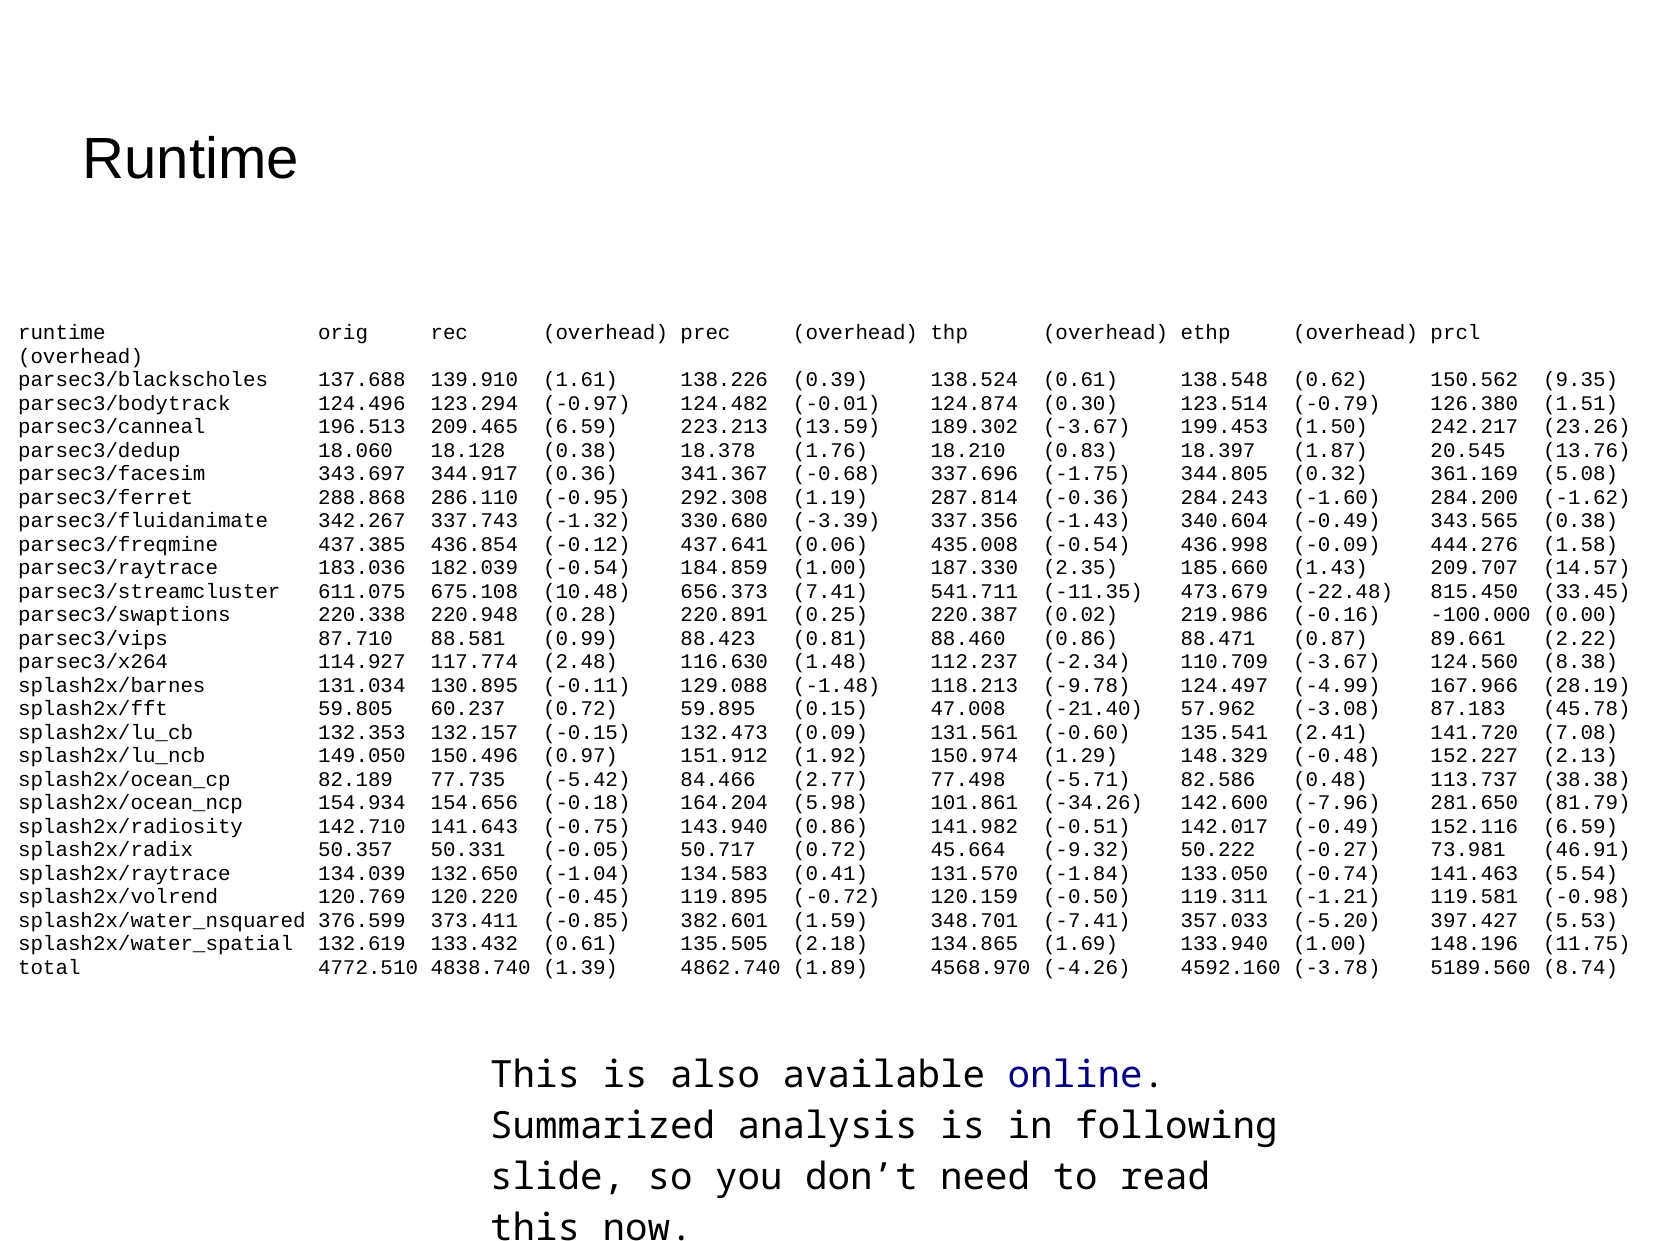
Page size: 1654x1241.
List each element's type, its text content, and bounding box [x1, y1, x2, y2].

title Runtime [82, 108, 1571, 210]
text_box This is also available online. Summarized analysis is in following slide, so you don’t need to read this now. [475, 1040, 1306, 1201]
text_box runtime orig rec (overhead) prec (overhead) thp (overhead) ethp (overhead) prcl (overhead) parsec3/blackscholes 137.688 139.910 (1.61) 138.226 (0.39) 138.524 (0.61) 138.548 (0.62) 150.562 (9.35) parsec3/bodytrack 124.496 123.294 (-0.97) 124.482 (-0.01) 124.874 (0.30) 123.514 (-0.79) 126.380 (1.51) parsec3/canneal 196.513 209.465 (6.59) 223.213 (13.59) 189.302 (-3.67) 199.453 (1.50) 242.217 (23.26) parsec3/dedup 18.060 18.128 (0.38) 18.378 (1.76) 18.210 (0.83) 18.397 (1.87) 20.545 (13.76) parsec3/facesim 343.697 344.917 (0.36) 341.367 (-0.68) 337.696 (-1.75) 344.805 (0.32) 361.169 (5.08) parsec3/ferret 288.868 286.110 (-0.95) 292.308 (1.19) 287.814 (-0.36) 284.243 (-1.60) 284.200 (-1.62) parsec3/fluidanimate 342.267 337.743 (-1.32) 330.680 (-3.39) 337.356 (-1.43) 340.604 (-0.49) 343.565 (0.38) parsec3/freqmine 437.385 436.854 (-0.12) 437.641 (0.06) 435.008 (-0.54) 436.998 (-0.09) 444.276 (1.58) parsec3/raytrace 183.036 182.039 (-0.54) 184.859 (1.00) 187.330 (2.35) 185.660 (1.43) 209.707 (14.57) parsec3/streamcluster 611.075 675.108 (10.48) 656.373 (7.41) 541.711 (-11.35) 473.679 (-22.48) 815.450 (33.45) parsec3/swaptions 220.338 220.948 (0.28) 220.891 (0.25) 220.387 (0.02) 219.986 (-0.16) -100.000 (0.00) parsec3/vips 87.710 88.581 (0.99) 88.423 (0.81) 88.460 (0.86) 88.471 (0.87) 89.661 (2.22) parsec3/x264 114.927 117.774 (2.48) 116.630 (1.48) 112.237 (-2.34) 110.709 (-3.67) 124.560 (8.38) splash2x/barnes 131.034 130.895 (-0.11) 129.088 (-1.48) 118.213 (-9.78) 124.497 (-4.99) 167.966 (28.19) splash2x/fft 59.805 60.237 (0.72) 59.895 (0.15) 47.008 (-21.40) 57.962 (-3.08) 87.183 (45.78) splash2x/lu_cb 132.353 132.157 (-0.15) 132.473 (0.09) 131.561 (-0.60) 135.541 (2.41) 141.720 (7.08) splash2x/lu_ncb 149.050 150.496 (0.97) 151.912 (1.92) 150.974 (1.29) 148.329 (-0.48) 152.227 (2.13) splash2x/ocean_cp 82.189 77.735 (-5.42) 84.466 (2.77) 77.498 (-5.71) 82.586 (0.48) 113.737 (38.38) splash2x/ocean_ncp 154.934 154.656 (-0.18) 164.204 (5.98) 101.861 (-34.26) 142.600 (-7.96) 281.650 (81.79) splash2x/radiosity 142.710 141.643 (-0.75) 143.940 (0.86) 141.982 (-0.51) 142.017 (-0.49) 152.116 (6.59) splash2x/radix 50.357 50.331 (-0.05) 50.717 (0.72) 45.664 (-9.32) 50.222 (-0.27) 73.981 (46.91) splash2x/raytrace 134.039 132.650 (-1.04) 134.583 (0.41) 131.570 (-1.84) 133.050 (-0.74) 141.463 (5.54) splash2x/volrend 120.769 120.220 (-0.45) 119.895 (-0.72) 120.159 (-0.50) 119.311 (-1.21) 119.581 (-0.98) splash2x/water_nsquared 376.599 373.411 (-0.85) 382.601 (1.59) 348.701 (-7.41) 357.033 (-5.20) 397.427 (5.53) splash2x/water_spatial 132.619 133.432 (0.61) 135.505 (2.18) 134.865 (1.69) 133.940 (1.00) 148.196 (11.75) total 4772.510 4838.740 (1.39) 4862.740 (1.89) 4568.970 (-4.26) 4592.160 (-3.78) 5189.560 (8.74) [3, 315, 1647, 988]
